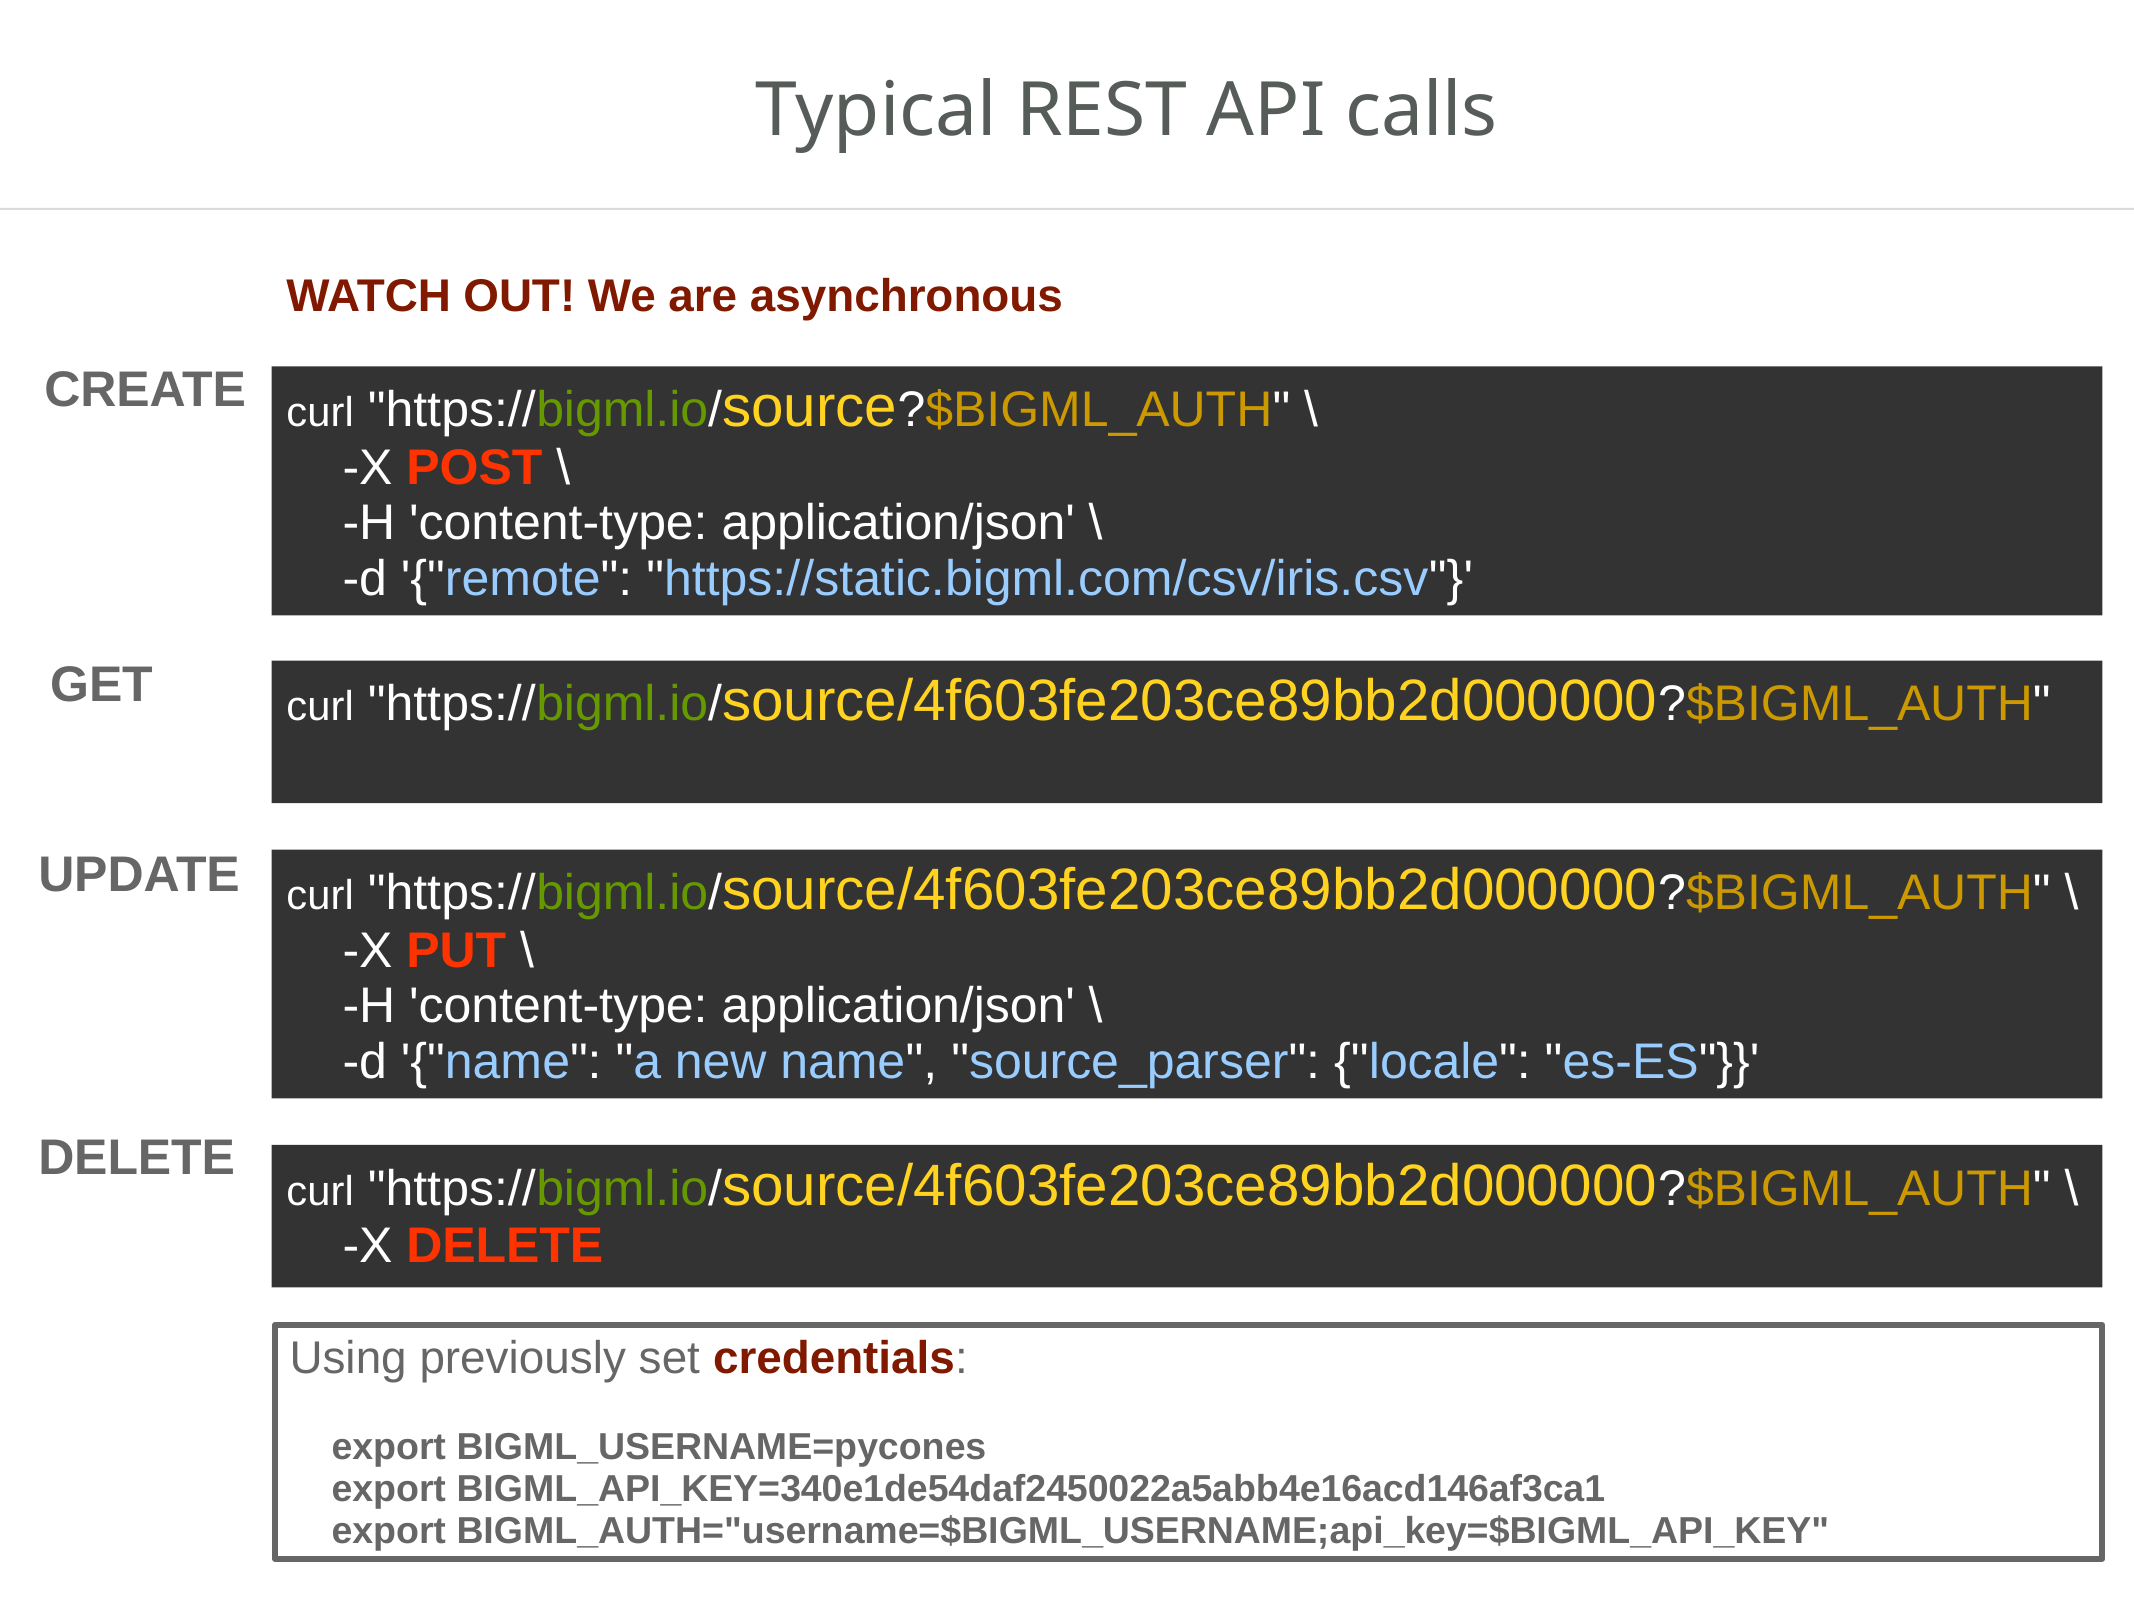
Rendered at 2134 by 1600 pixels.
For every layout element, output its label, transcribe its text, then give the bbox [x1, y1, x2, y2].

text_box curl "https://bigml.io/source/4f603fe203ce89bb2d000000?$BIGML_AUTH" \ -X DELETE [271, 1144, 2103, 1288]
text_box curl "https://bigml.io/source/4f603fe203ce89bb2d000000?$BIGML_AUTH" \ -X PUT \ -H 'content-type: application/json' \ -d '{"name": "a new name", "source_parser": {"locale": "es-ES"}}' [271, 849, 2103, 1099]
text_box curl "https://bigml.io/source?$BIGML_AUTH" \ -X POST \ -H 'content-type: application/json' \ -d '{"remote": "https://static.bigml.com/csv/iris.csv"}' [271, 366, 2103, 616]
text_box Using previously set credentials: export BIGML_USERNAME=pycones export BIGML_API_KEY=340e1de54daf2450022a5abb4e16acd146af3ca1 export BIGML_AUTH="username=$BIGML_USERNAME;api_key=$BIGML_API_KEY" [274, 1324, 2103, 1559]
text_box GET [35, 648, 343, 720]
title Typical REST API calls [216, 3, 2038, 209]
text_box curl "https://bigml.io/source/4f603fe203ce89bb2d000000?$BIGML_AUTH" [271, 660, 2103, 804]
text_box UPDATE [23, 838, 331, 910]
text_box DELETE [23, 1122, 331, 1194]
text_box WATCH OUT! We are asynchronous [271, 262, 1078, 329]
text_box CREATE [29, 354, 337, 426]
